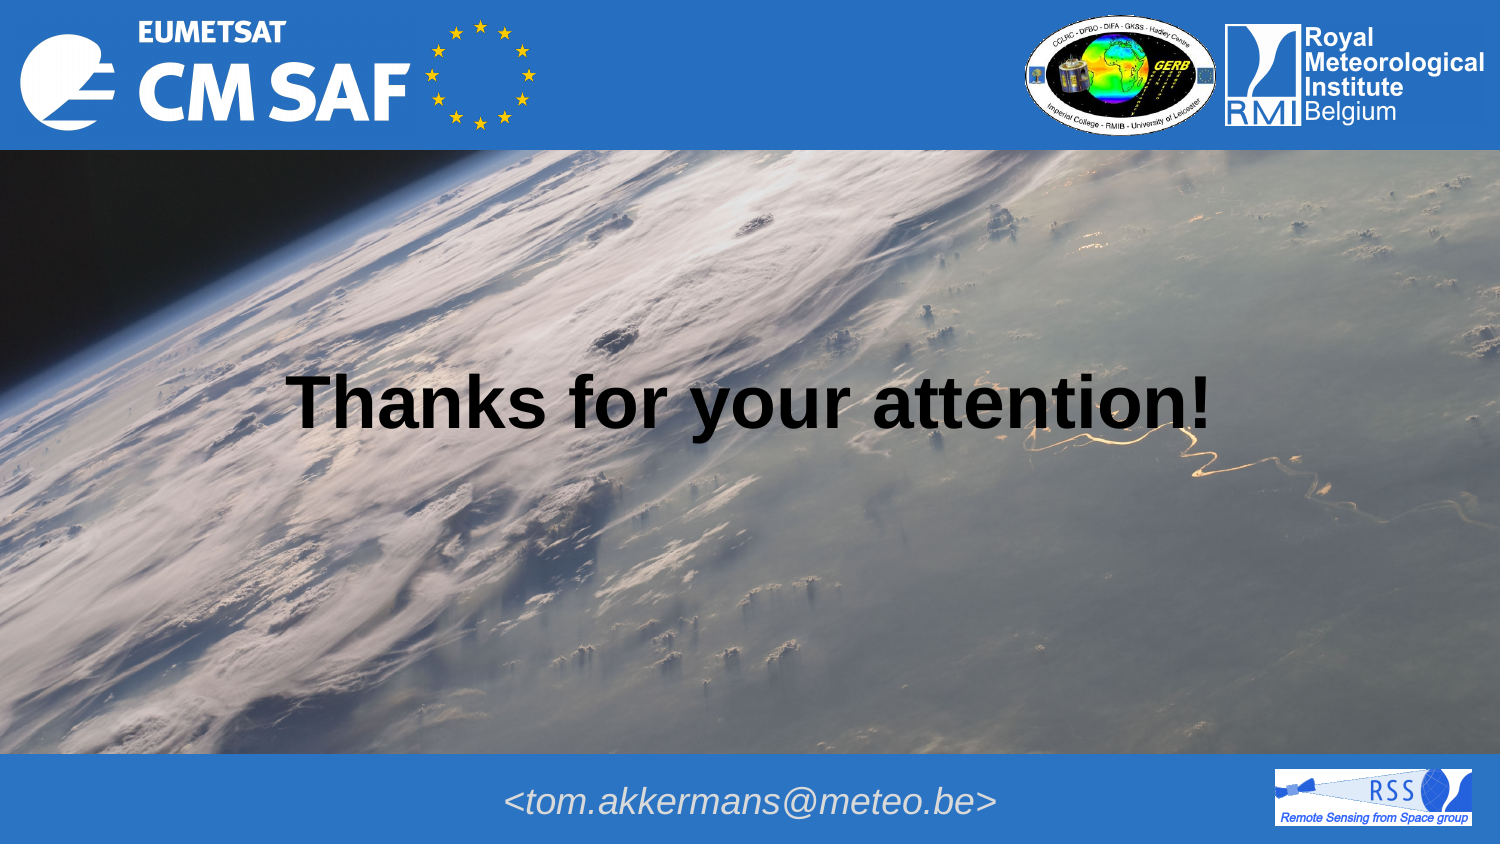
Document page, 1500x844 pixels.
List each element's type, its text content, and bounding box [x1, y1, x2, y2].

title Thanks for your attention! [0, 237, 1500, 568]
picture [17, 16, 415, 134]
picture [1275, 769, 1472, 826]
picture [0, 568, 1500, 754]
picture [420, 15, 541, 136]
picture [1025, 15, 1216, 136]
picture [0, 150, 1500, 237]
picture [1225, 24, 1485, 126]
